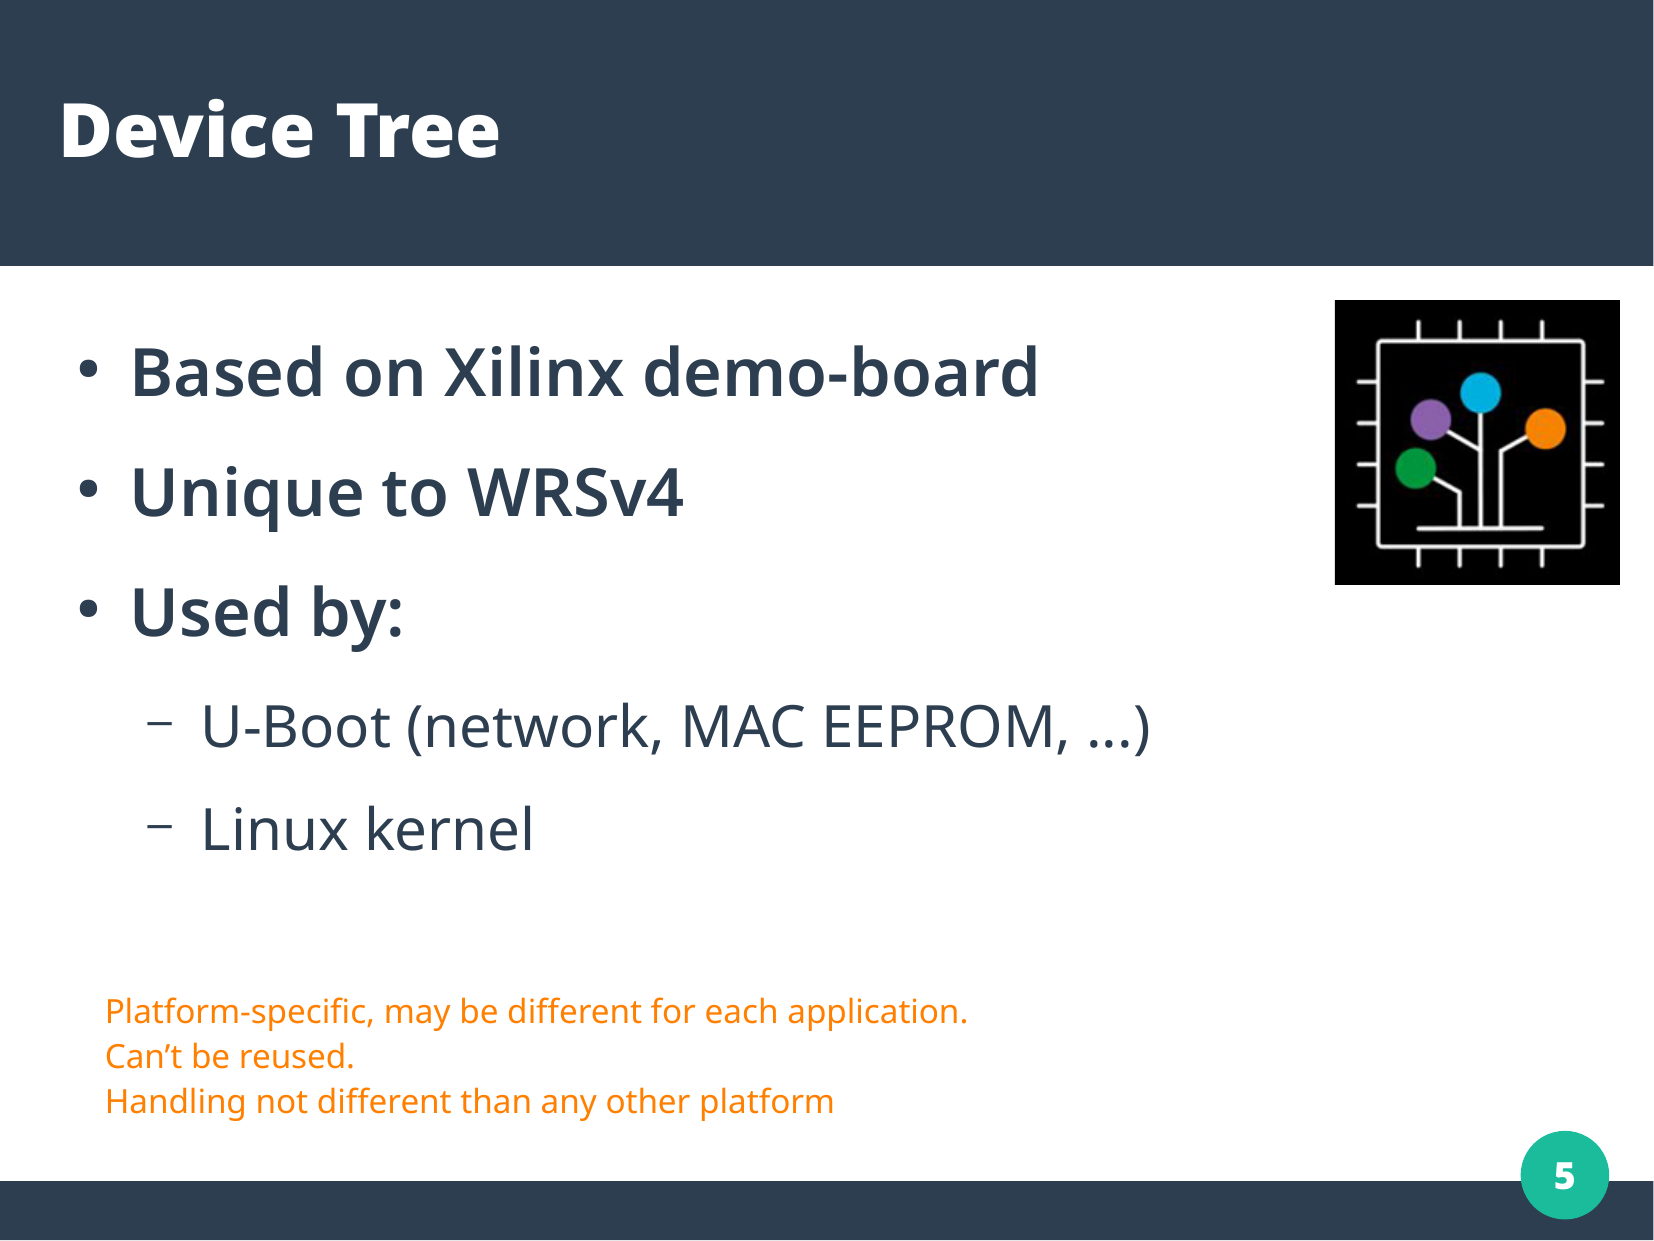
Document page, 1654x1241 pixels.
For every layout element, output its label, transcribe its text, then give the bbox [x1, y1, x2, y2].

list Based on Xilinx demo-board Unique to WRSv4 Used by: U-Boot (network, MAC EEPROM, ...) Linux kernel [58, 324, 1595, 1152]
title Device Tree [58, 49, 1595, 207]
picture [1334, 300, 1620, 585]
text_box Platform-specific, may be different for each application. Can’t be reused. Handling not different than any other platform [90, 980, 1171, 1150]
